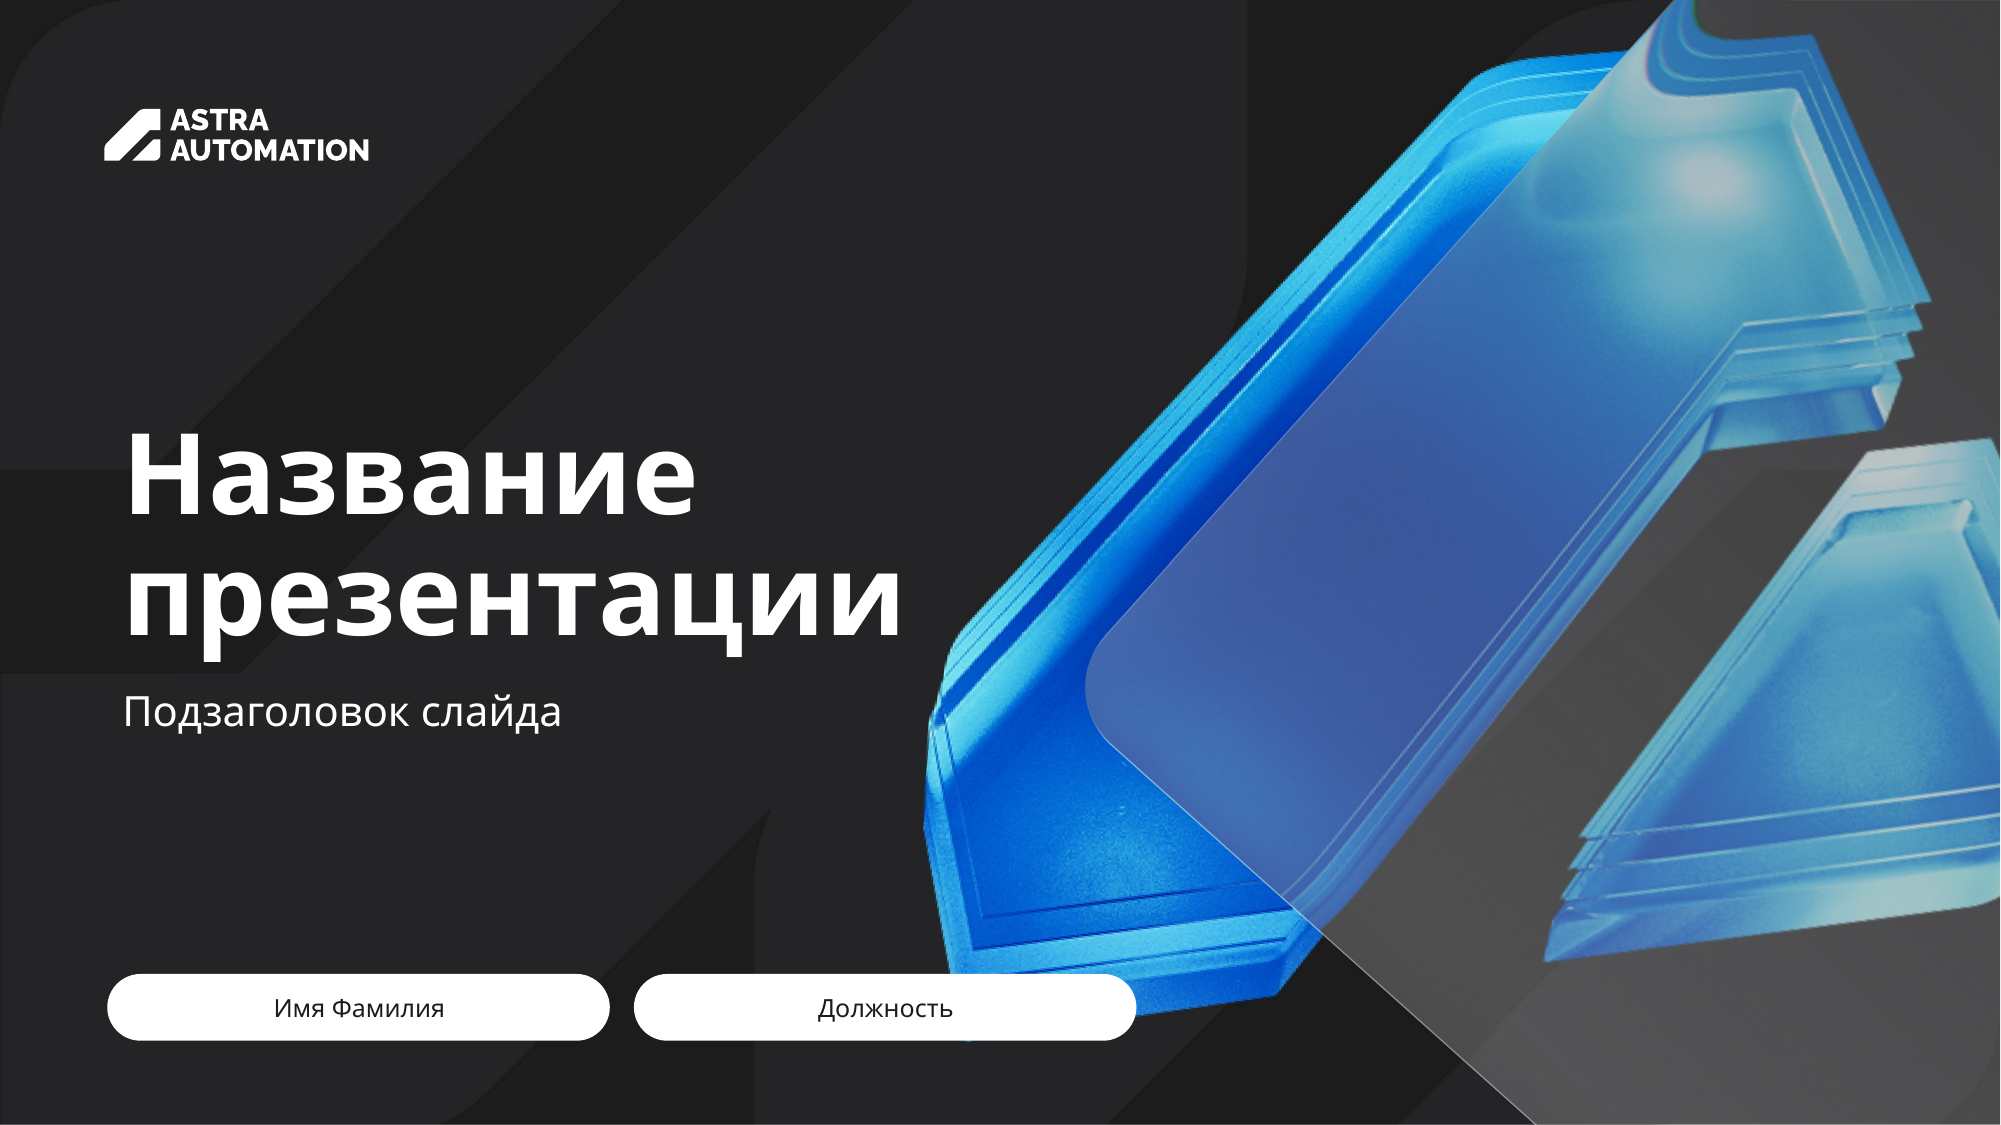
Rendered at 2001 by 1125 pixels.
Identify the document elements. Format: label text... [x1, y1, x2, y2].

text_box [633, 973, 1137, 1041]
text_box Должность [730, 984, 1042, 1030]
title Название презентации [107, 215, 1338, 668]
subtitle Подзаголовок слайда [107, 682, 1338, 955]
text_box Имя Фамилия [204, 984, 515, 1030]
picture [0, 0, 2001, 1125]
text_box [107, 973, 610, 1041]
